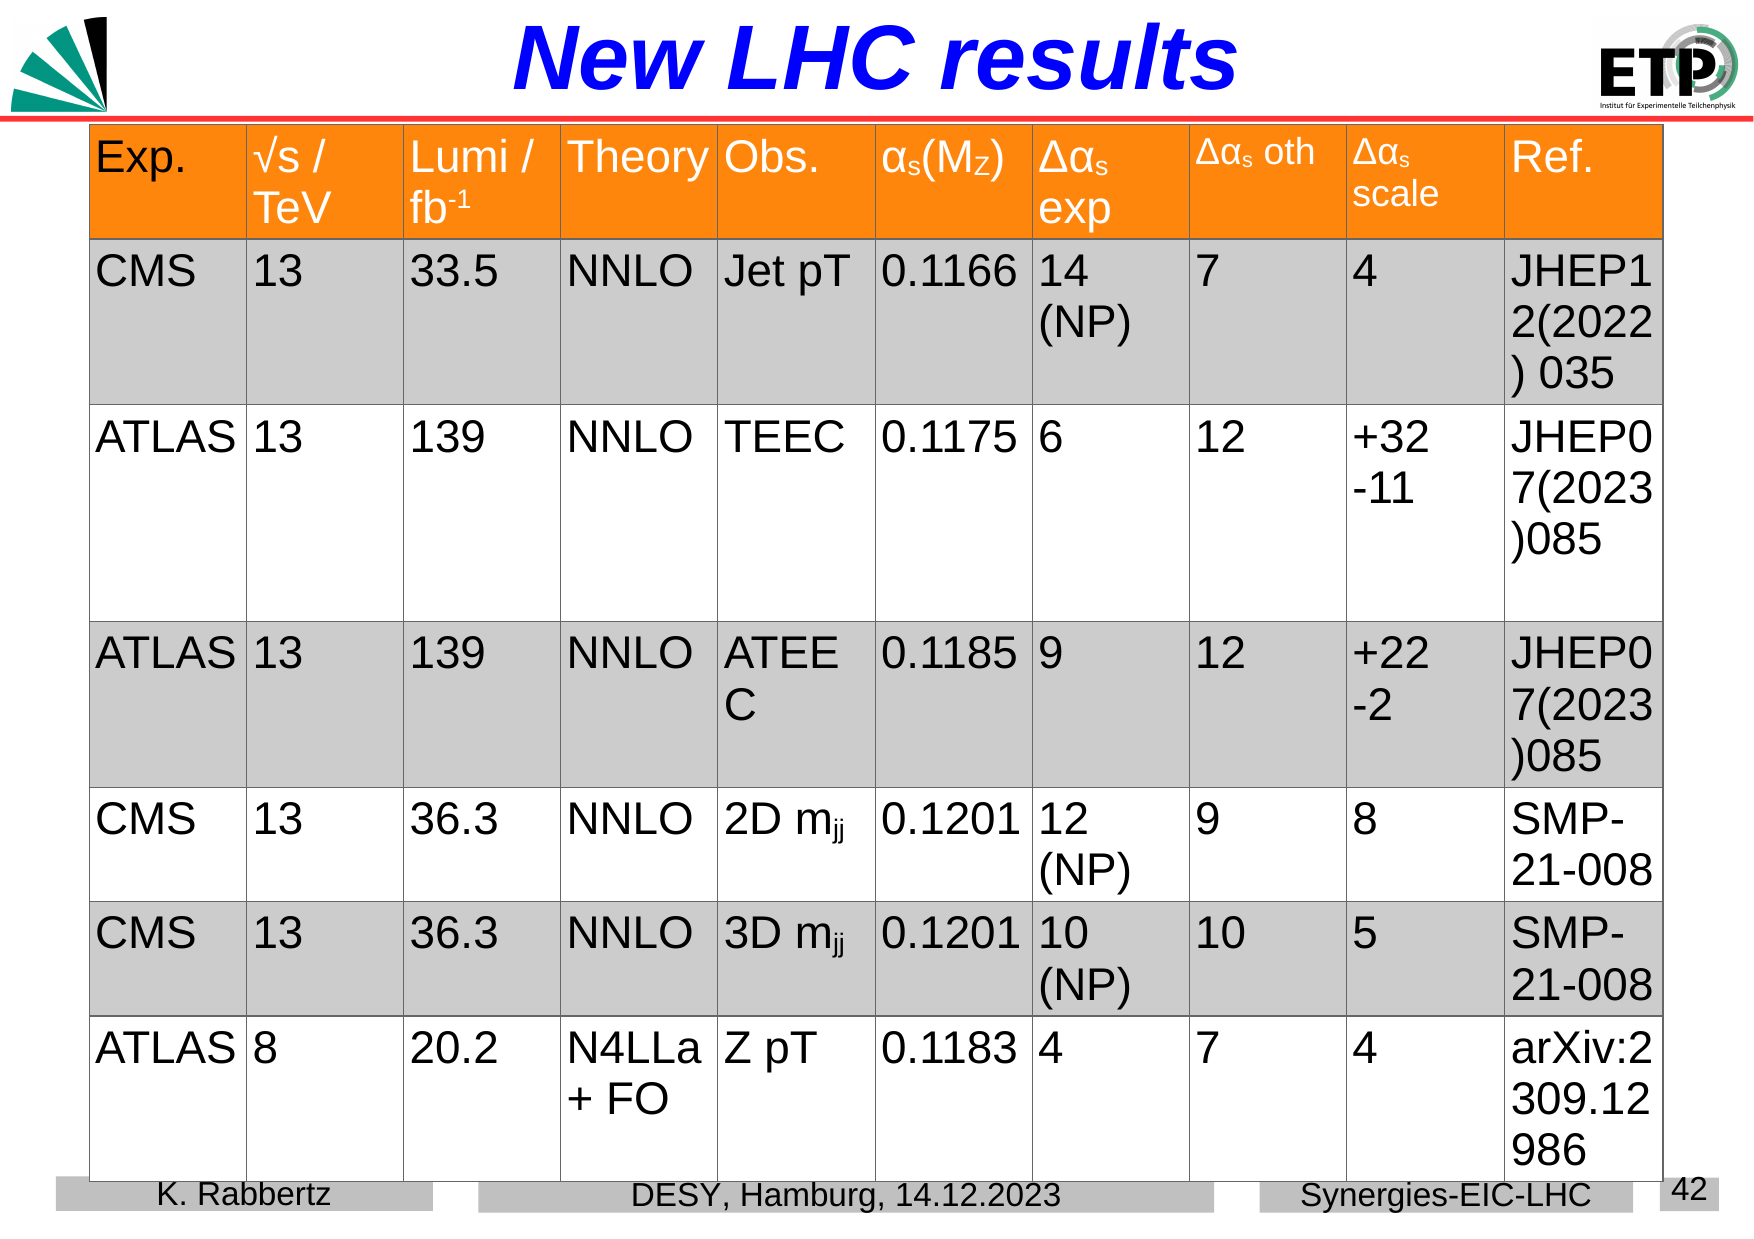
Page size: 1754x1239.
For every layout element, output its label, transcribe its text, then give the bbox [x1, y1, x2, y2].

table_cell 13 [247, 240, 403, 404]
table_cell JHEP07(2023)085 [1505, 622, 1662, 787]
table_cell 0.1201 [876, 902, 1032, 1015]
table_cell Jet pT [718, 240, 875, 404]
table_header Lumi / fb-1 [404, 125, 560, 238]
table_header √s / TeV [247, 125, 403, 238]
table_cell 4 [1033, 1017, 1189, 1181]
table_cell 12 (NP) [1033, 788, 1189, 901]
table_header Exp. [90, 125, 246, 238]
table_cell 7 [1190, 1017, 1346, 1181]
table_cell 36.3 [404, 788, 560, 901]
table_cell 2D mjj [718, 788, 875, 901]
table_cell 10 (NP) [1033, 902, 1189, 1015]
table_cell 7 [1190, 240, 1346, 404]
table_cell 14 (NP) [1033, 240, 1189, 404]
table_cell 0.1185 [876, 622, 1032, 787]
table_cell SMP-21-008 [1505, 902, 1662, 1015]
table_cell 4 [1347, 240, 1504, 404]
table_cell 4 [1347, 1017, 1504, 1181]
table_cell ATLAS [90, 622, 246, 787]
table_cell SMP-21-008 [1505, 788, 1662, 901]
table_cell 20.2 [404, 1017, 560, 1181]
table_cell 6 [1033, 405, 1189, 621]
table_cell 8 [247, 1017, 403, 1181]
table_cell NNLO [561, 902, 717, 1015]
table_cell +32 -11 [1347, 405, 1504, 621]
picture [11, 17, 107, 113]
table_cell CMS [90, 902, 246, 1015]
table_cell JHEP12(2022) 035 [1505, 240, 1662, 404]
table_cell ATEEC [718, 622, 875, 787]
table_cell 13 [247, 902, 403, 1015]
table_cell 0.1175 [876, 405, 1032, 621]
table_header Ref. [1505, 125, 1662, 238]
table_cell ATLAS [90, 1017, 246, 1181]
table_cell 0.1166 [876, 240, 1032, 404]
picture [1630, 17, 1745, 112]
table_cell 0.1183 [876, 1017, 1032, 1181]
table_cell 139 [404, 405, 560, 621]
table_header Δαs scale [1347, 125, 1504, 238]
table_header Obs. [718, 125, 875, 238]
table_cell NNLO [561, 788, 717, 901]
table_cell arXiv:2309.12986 [1505, 1017, 1662, 1181]
table_cell 36.3 [404, 902, 560, 1015]
table_cell 12 [1190, 622, 1346, 787]
table_cell 0.1201 [876, 788, 1032, 901]
table_cell NNLO [561, 622, 717, 787]
table_cell +22 -2 [1347, 622, 1504, 787]
title New LHC results [124, 0, 1630, 116]
table_cell 5 [1347, 902, 1504, 1015]
table_cell 33.5 [404, 240, 560, 404]
table_cell 8 [1347, 788, 1504, 901]
table_cell 10 [1190, 902, 1346, 1015]
table_header αs(MZ) [876, 125, 1032, 238]
table_header Theory [561, 125, 717, 238]
table_cell Z pT [718, 1017, 875, 1181]
table_cell NNLO [561, 240, 717, 404]
table_cell 9 [1190, 788, 1346, 901]
table_cell TEEC [718, 405, 875, 621]
table_cell 12 [1190, 405, 1346, 621]
table_cell 13 [247, 622, 403, 787]
table_header Δαs oth [1190, 125, 1346, 238]
table_cell JHEP07(2023)085 [1505, 405, 1662, 621]
table_cell 139 [404, 622, 560, 787]
table_cell 9 [1033, 622, 1189, 787]
table_cell NNLO [561, 405, 717, 621]
table_cell CMS [90, 788, 246, 901]
table_cell 13 [247, 405, 403, 621]
table_cell CMS [90, 240, 246, 404]
table_cell 13 [247, 788, 403, 901]
table_cell 3D mjj [718, 902, 875, 1015]
table_cell N4LLa+ FO [561, 1017, 717, 1181]
table_header Δαs exp [1033, 125, 1189, 238]
table_cell ATLAS [90, 405, 246, 621]
